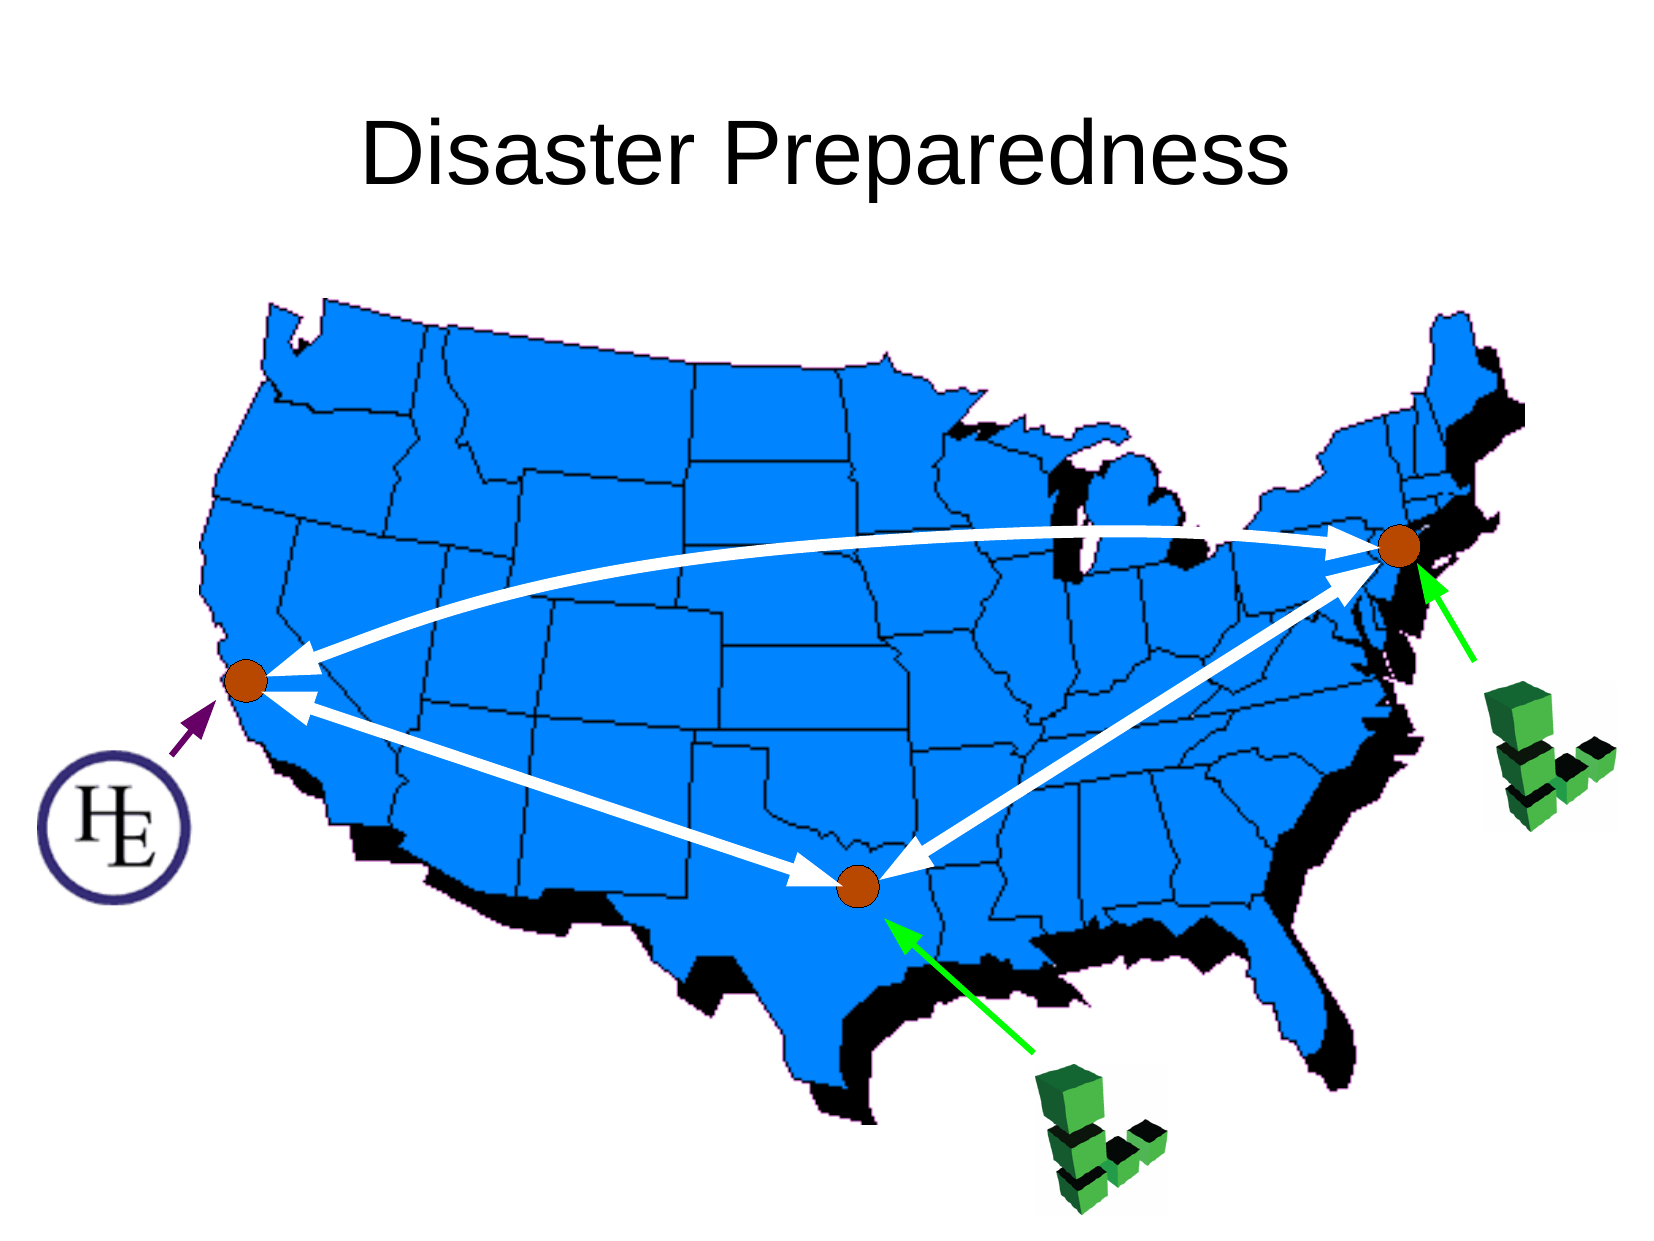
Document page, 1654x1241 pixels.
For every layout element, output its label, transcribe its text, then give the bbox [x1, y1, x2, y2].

title Disaster Preparedness [82, 49, 1571, 257]
picture [199, 298, 1617, 1216]
picture [37, 749, 194, 907]
text_box [224, 659, 268, 703]
text_box [836, 865, 880, 908]
text_box [1377, 524, 1421, 568]
